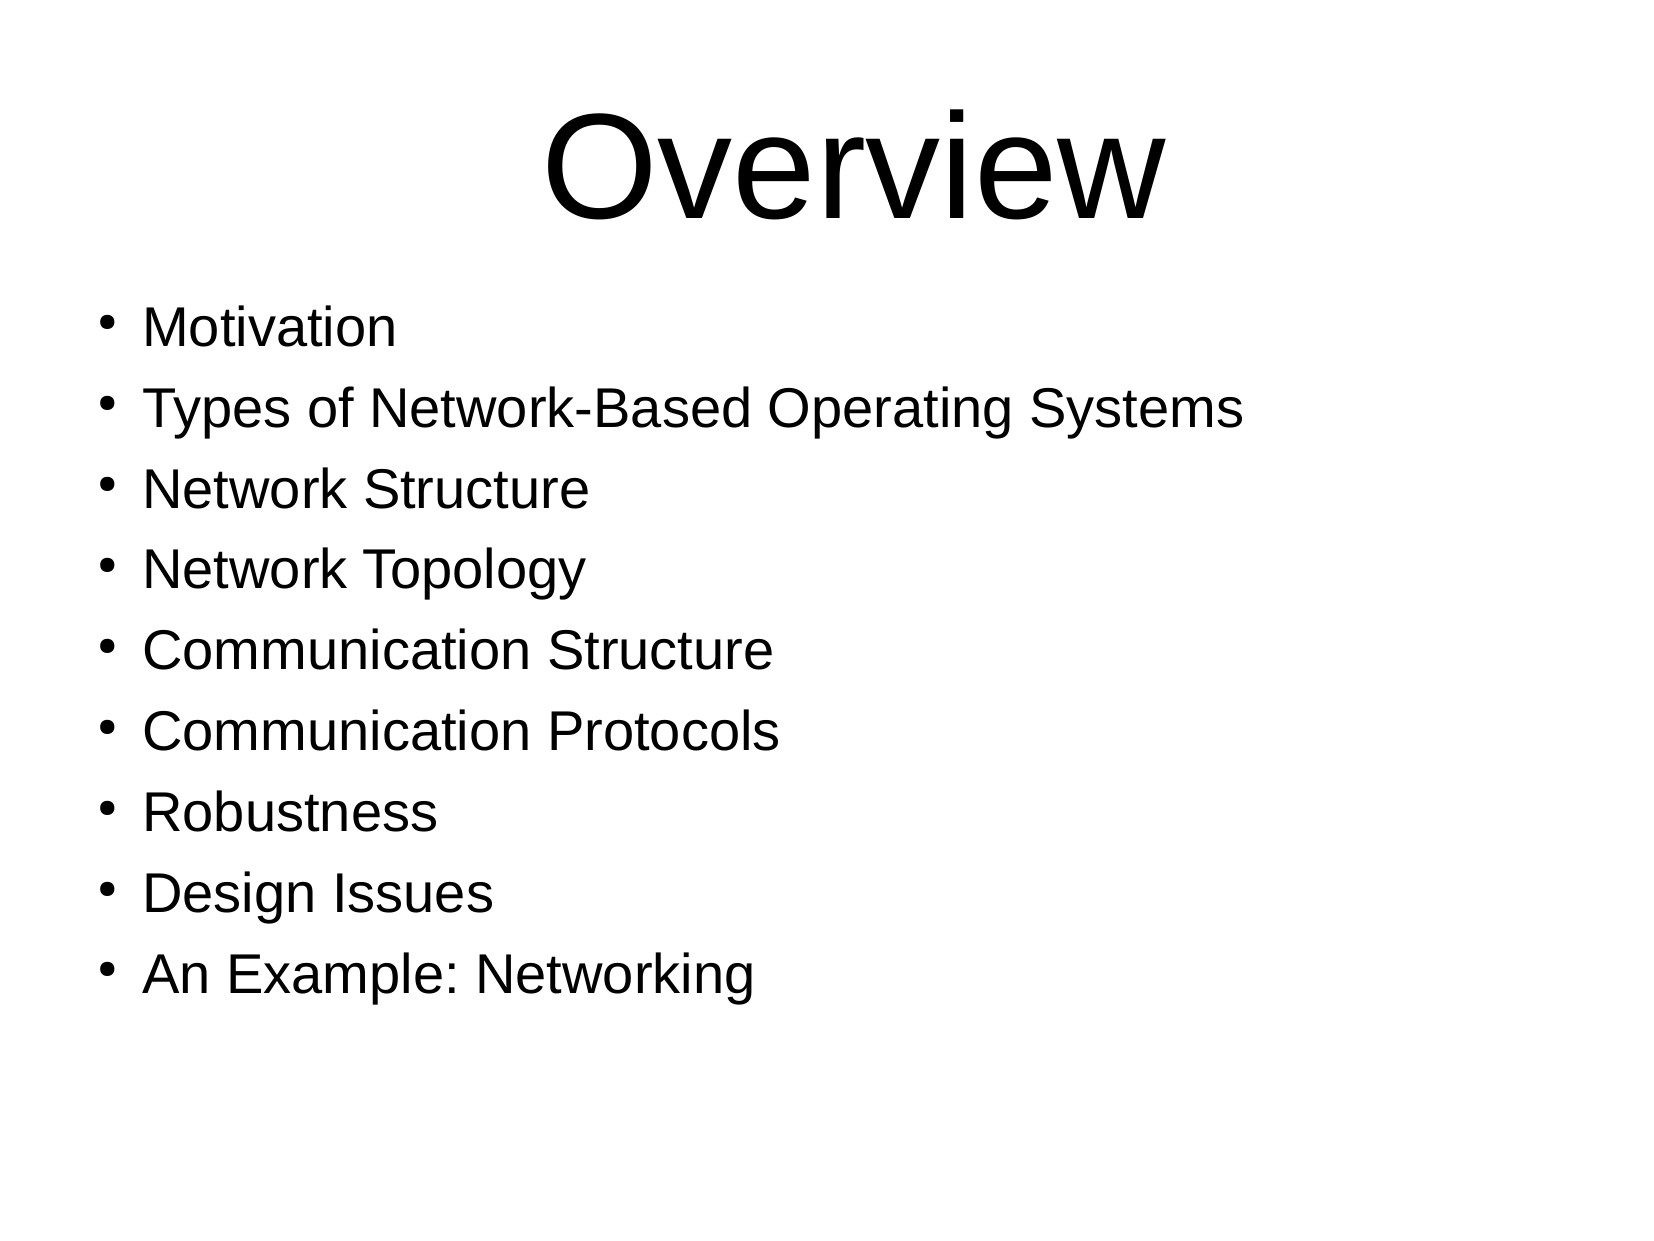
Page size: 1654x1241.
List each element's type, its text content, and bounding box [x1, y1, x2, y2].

title Overview [82, 49, 1571, 257]
list Motivation Types of Network-Based Operating Systems Network Structure Network Topology Communication Structure Communication Protocols Robustness Design Issues An Example: Networking [82, 290, 1571, 1010]
